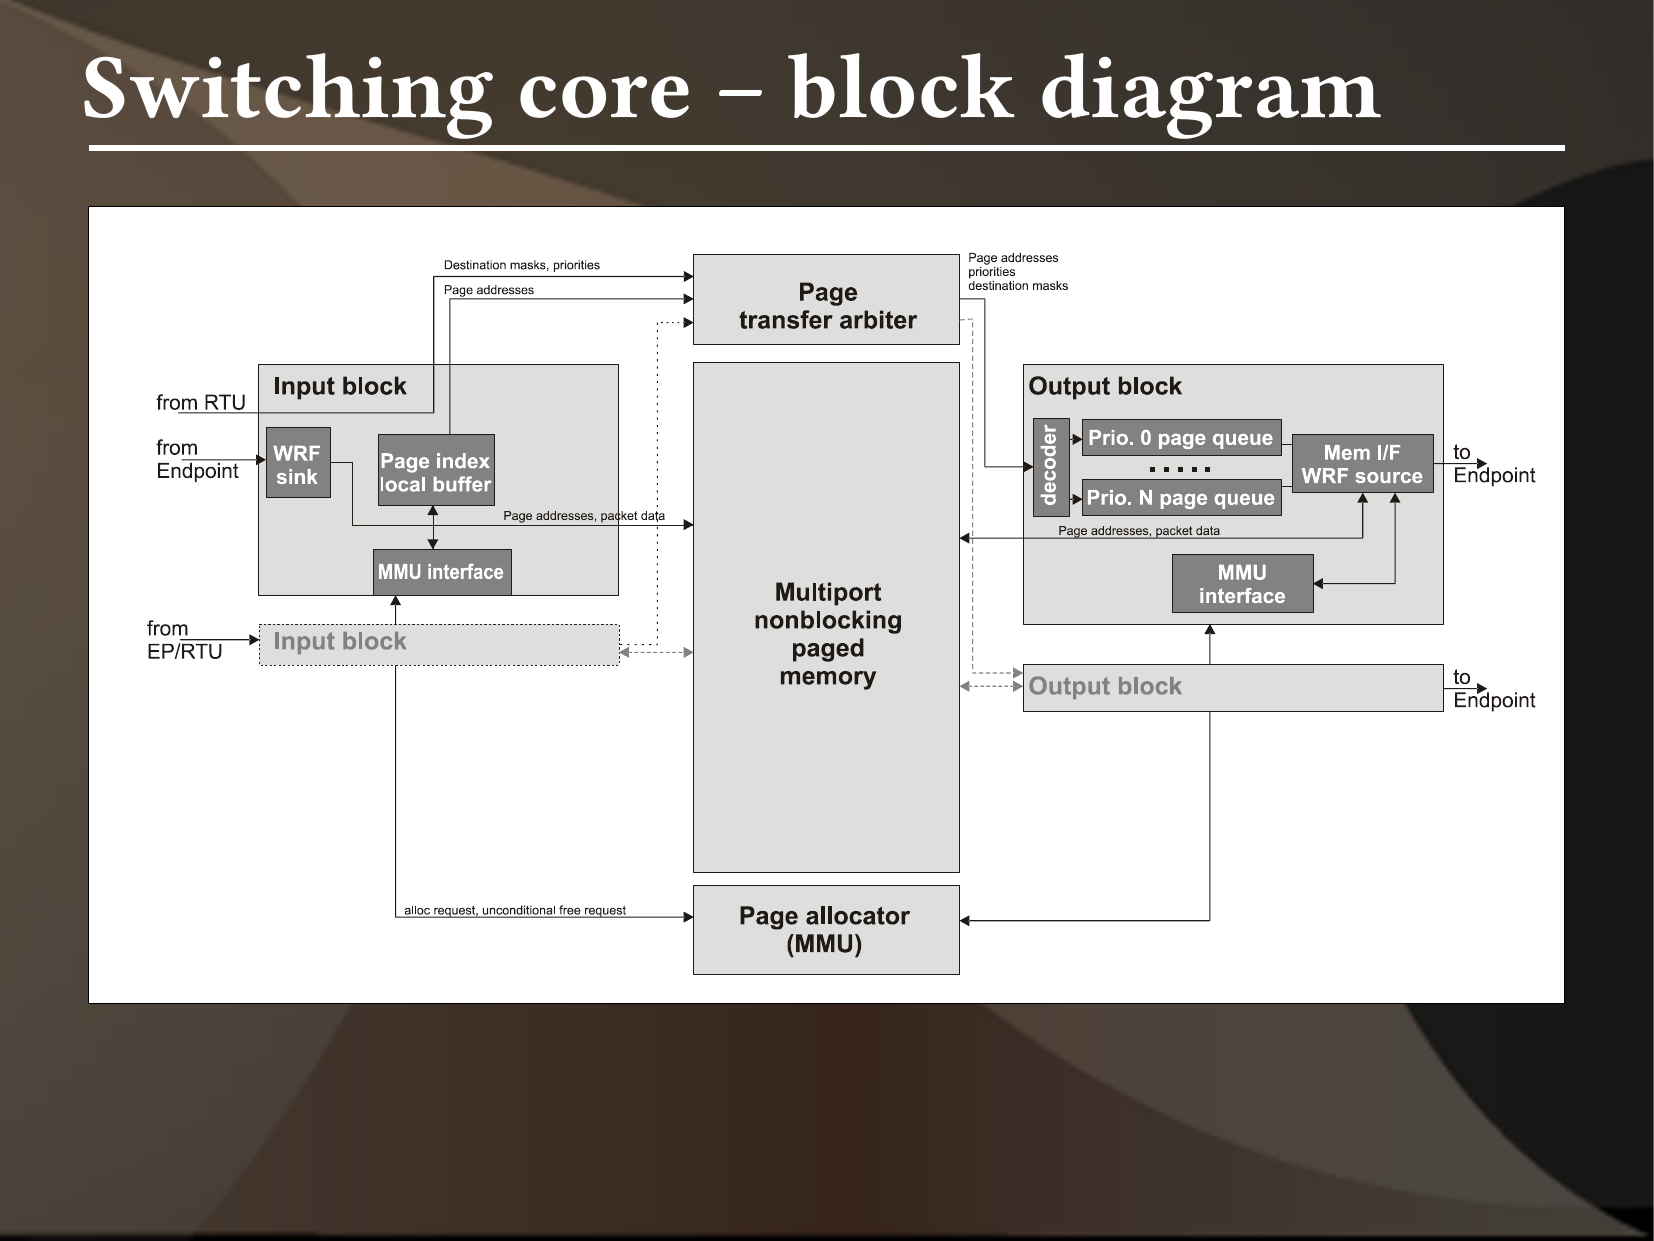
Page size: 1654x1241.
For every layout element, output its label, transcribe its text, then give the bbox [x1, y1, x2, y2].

picture [0, 0, 1654, 1241]
title Switching core – block diagram [82, 35, 1571, 140]
text_box [88, 206, 1565, 1004]
